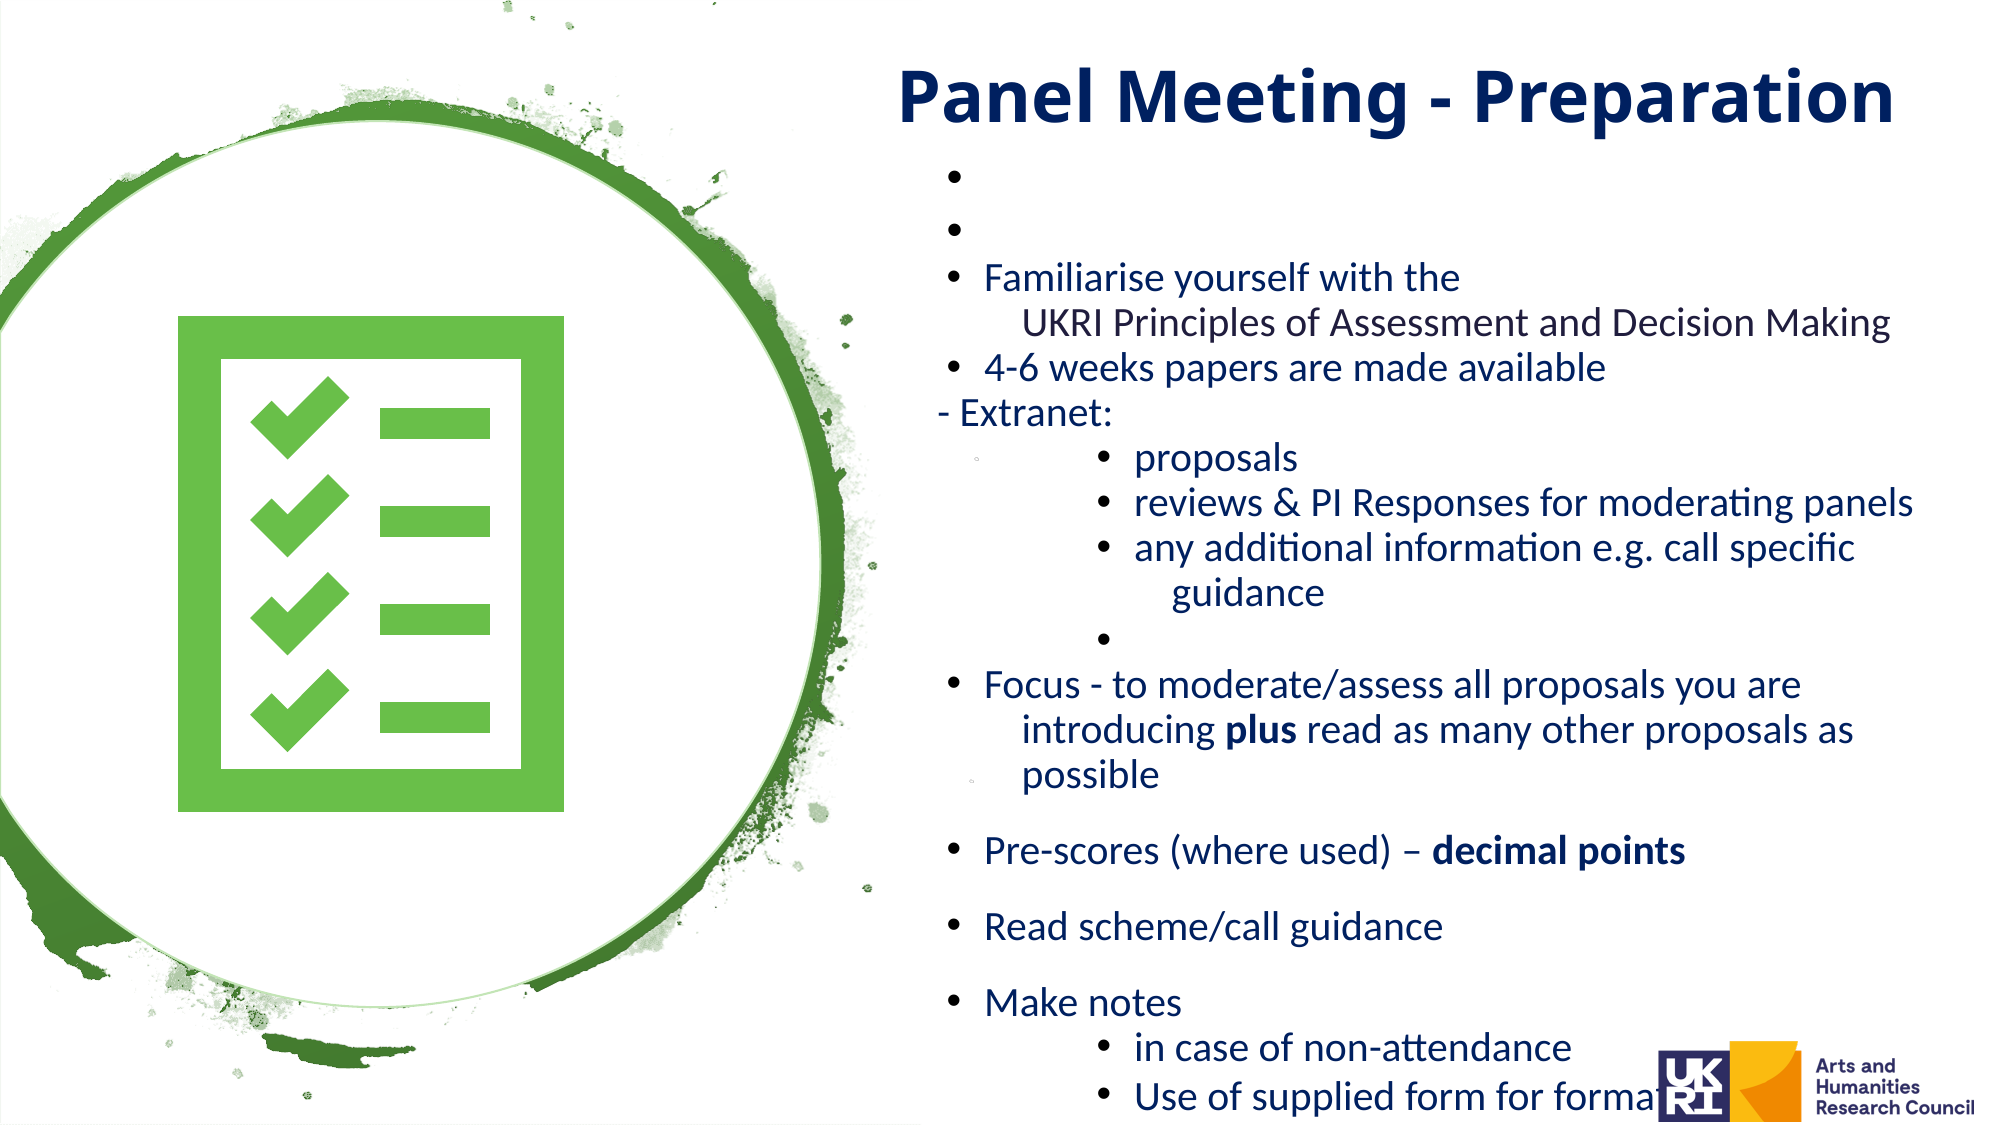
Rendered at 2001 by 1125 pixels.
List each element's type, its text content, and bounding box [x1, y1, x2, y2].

text_box Familiarise yourself with the UKRI Principles of Assessment and Decision Making 4-6 weeks papers are made available - Extranet: proposals reviews & PI Responses for moderating panels any additional information e.g. call specific guidance Focus - to moderate/assess all proposals you are introducing plus read as many other proposals as possible Pre-scores (where used) – decimal points Read scheme/call guidance Make notes in case of non-attendance Use of supplied form for format [894, 142, 1939, 994]
text_box Panel Meeting - Preparation [881, 33, 1927, 160]
picture [73, 267, 668, 862]
picture [0, 0, 2000, 1125]
text_box [0, 121, 821, 1008]
